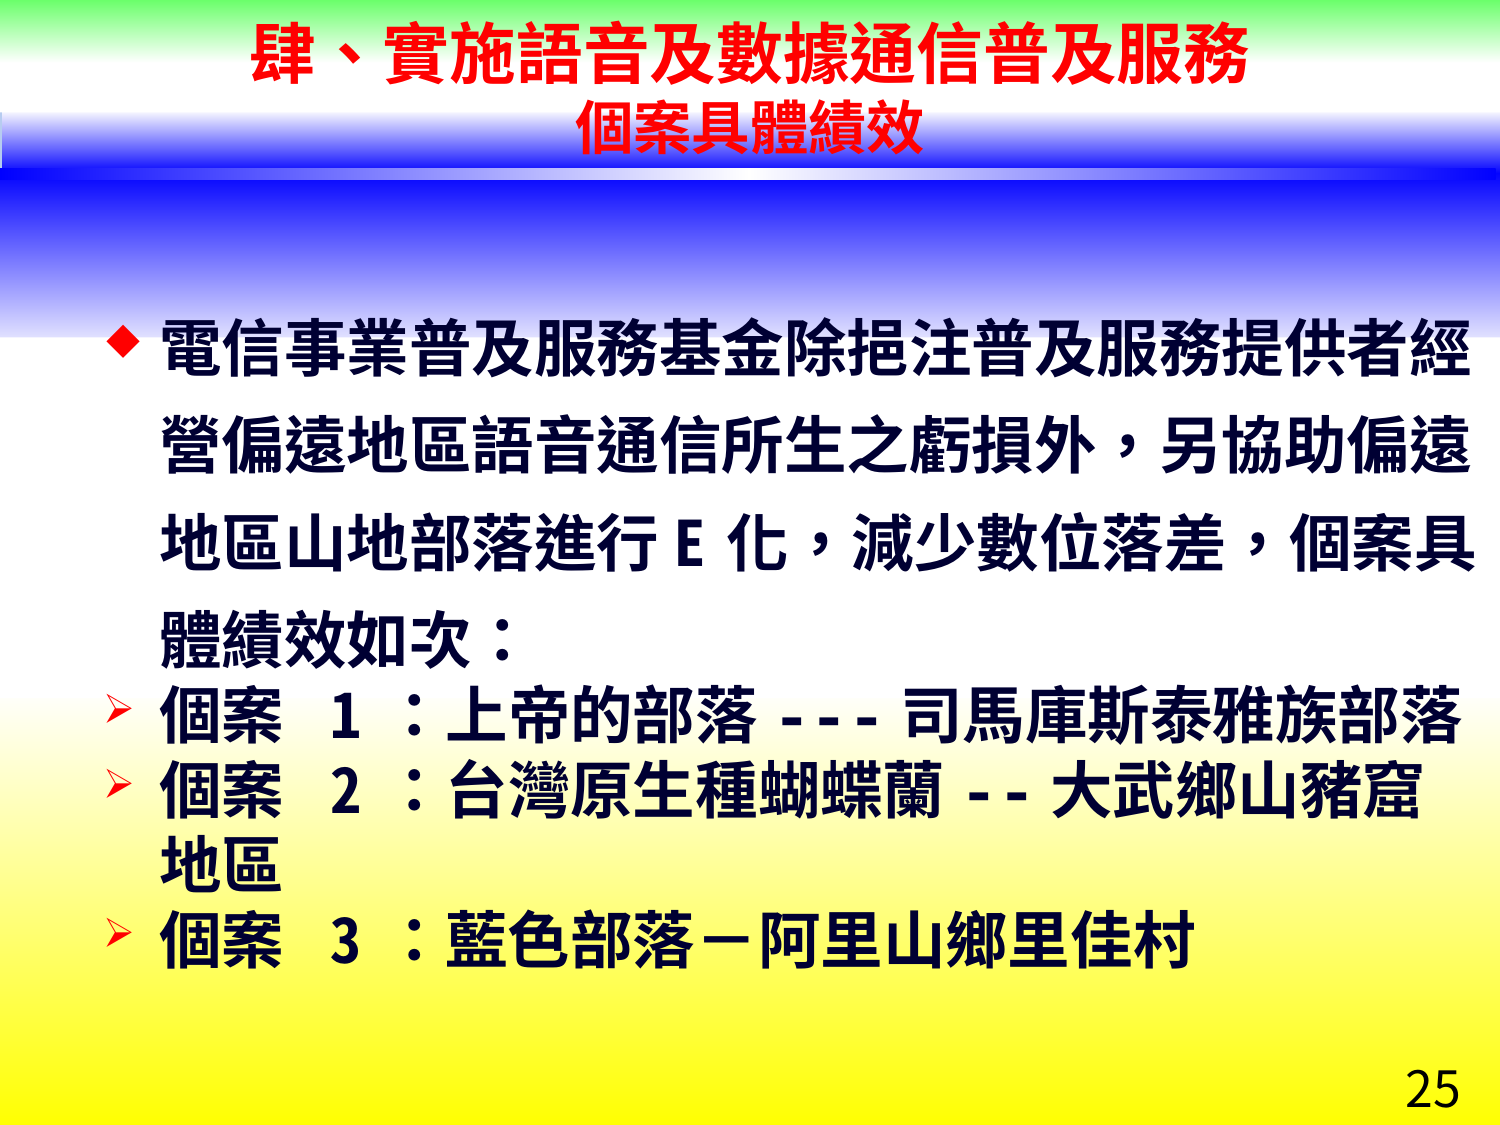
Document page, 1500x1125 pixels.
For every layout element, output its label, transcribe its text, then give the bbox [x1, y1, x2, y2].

title 肆、實施語音及數據通信普及服務 個案具體績效 [0, 0, 1500, 173]
list 電信事業普及服務基金除挹注普及服務提供者經營偏遠地區語音通信所生之虧損外，另協助偏遠地區山地部落進行E化，減少數位落差，個案具體績效如次： 個案 1：上帝的部落---司馬庫斯泰雅族部落 個案 2：台灣原生種蝴蝶蘭--大武鄉山豬窟地區 個案 3：藍色部落－阿里山鄉里佳村 [88, 278, 1500, 954]
